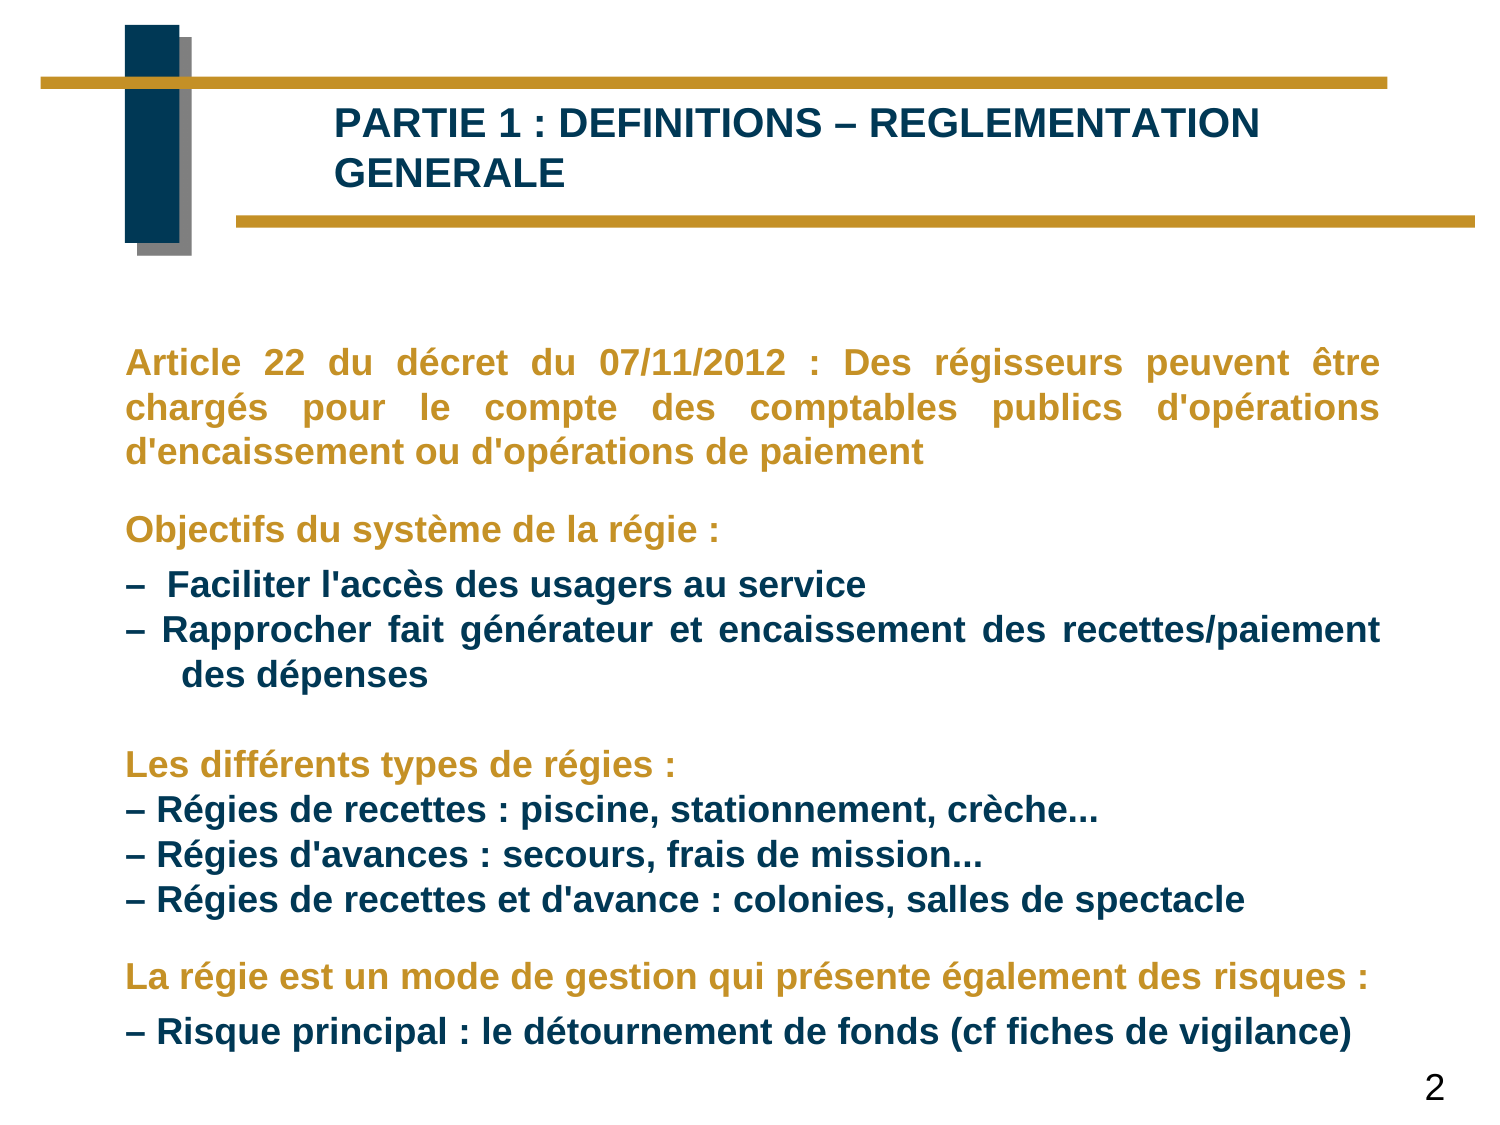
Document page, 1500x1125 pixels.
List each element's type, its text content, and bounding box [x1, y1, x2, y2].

list 2 [1252, 1062, 1489, 1125]
text_box [124, 24, 180, 68]
title [121, 68, 1438, 179]
list Article 22 du décret du 07/11/2012 : Des régisseurs peuvent être chargés pour le compte des comptables publics d'opérations d'encaissement ou d'opérations de paiement Objectifs du système de la régie : – Faciliter l'accès des usagers au service – Rapprocher fait générateur et encaissement des recettes/paiement des dépenses Les différents types de régies : – Régies de recettes : piscine, stationnement, crèche... – Régies d'avances : secours, frais de mission... – Régies de recettes et d'avance : colonies, salles de spectacle La régie est un mode de gestion qui présente également des risques : – Risque principal : le détournement de fonds (cf fiches de vigilance) [125, 337, 1382, 1097]
text_box [236, 215, 318, 228]
text_box [1316, 215, 1475, 228]
text_box [124, 179, 180, 243]
text_box [40, 76, 121, 89]
text_box PARTIE 1 : DEFINITIONS – REGLEMENTATION GENERALE [318, 179, 1316, 249]
